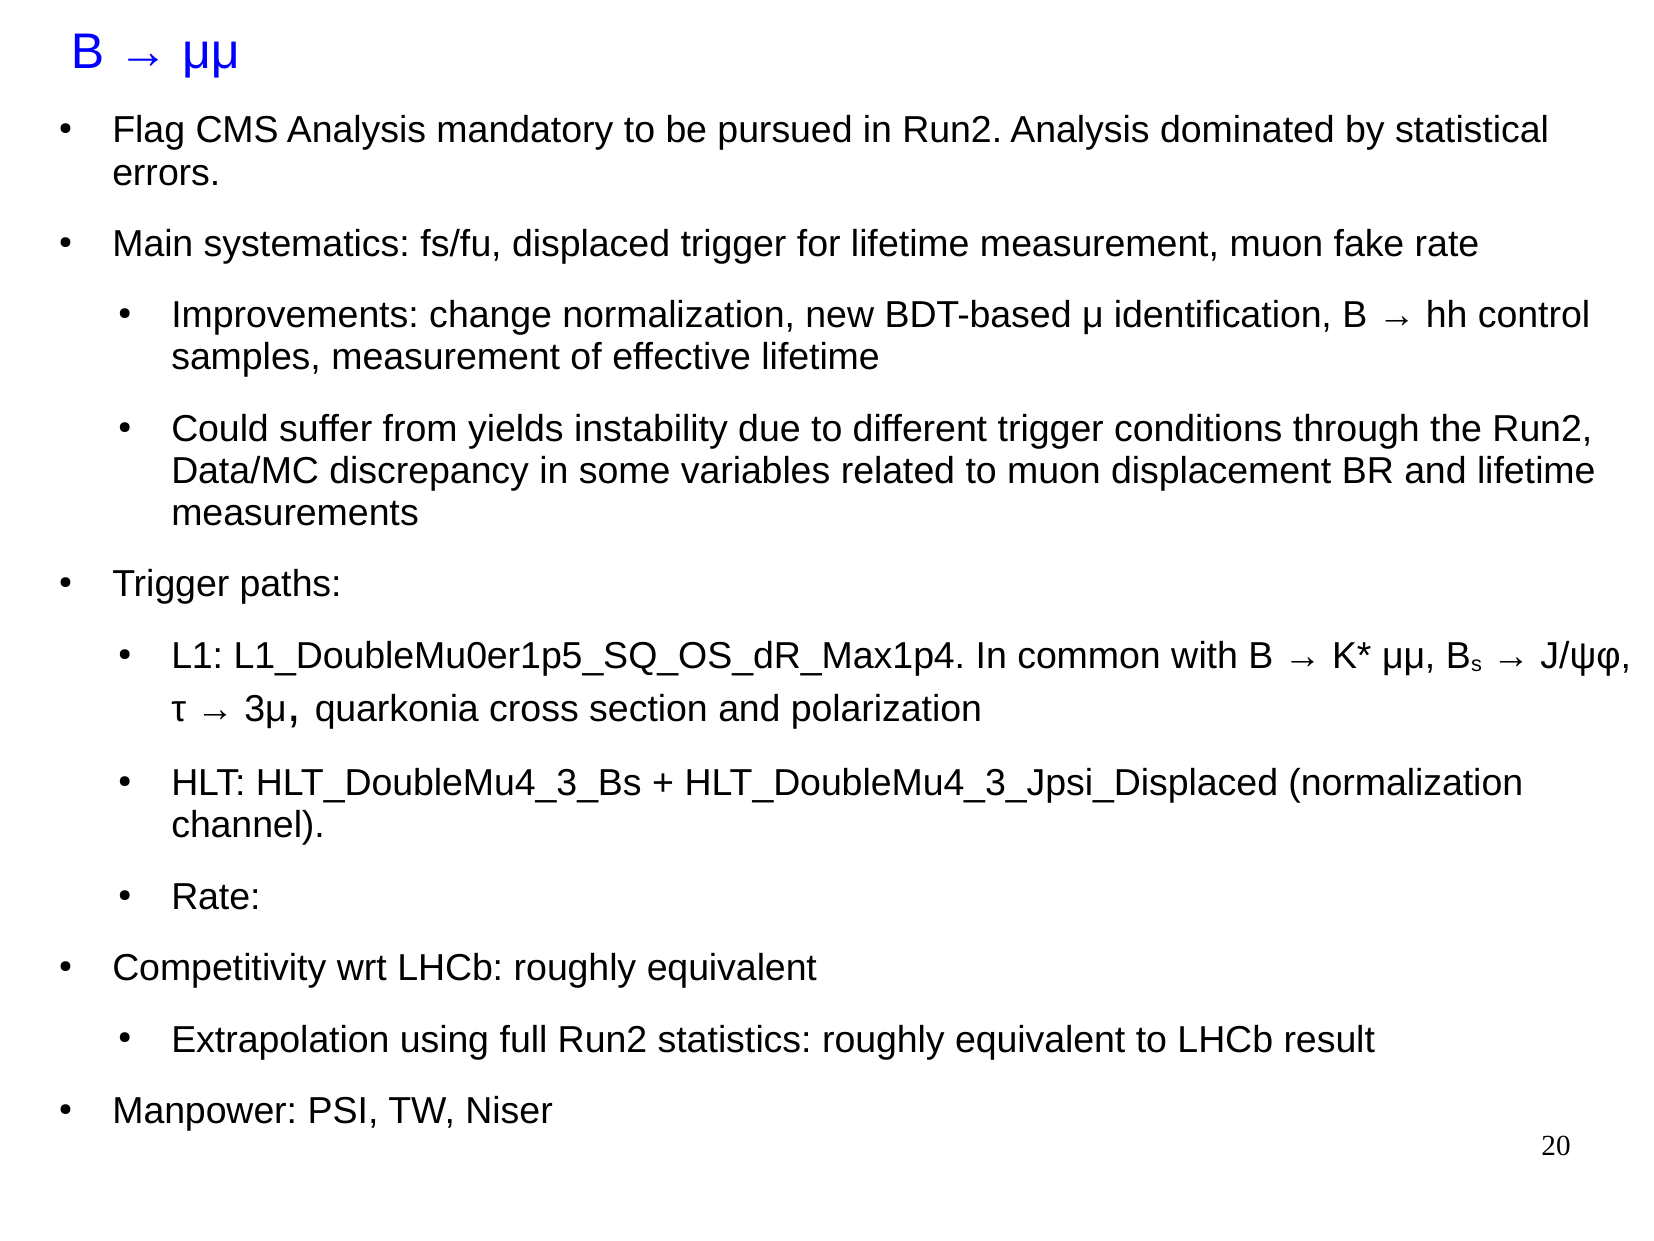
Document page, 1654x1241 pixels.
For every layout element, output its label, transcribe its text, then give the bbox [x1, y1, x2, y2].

list B → μμ Flag CMS Analysis mandatory to be pursued in Run2. Analysis dominated by statistical errors. Main systematics: fs/fu, displaced trigger for lifetime measurement, muon fake rate Improvements: change normalization, new BDT-based μ identification, B → hh control samples, measurement of effective lifetime Could suffer from yields instability due to different trigger conditions through the Run2, Data/MC discrepancy in some variables related to muon displacement BR and lifetime measurements Trigger paths: L1: L1_DoubleMu0er1p5_SQ_OS_dR_Max1p4. In common with B → K* μμ, Bs → J/ψφ, τ → 3μ, quarkonia cross section and polarization HLT: HLT_DoubleMu4_3_Bs + HLT_DoubleMu4_3_Jpsi_Displaced (normalization channel). Rate: Competitivity wrt LHCb: roughly equivalent Extrapolation using full Run2 statistics: roughly equivalent to LHCb result Manpower: PSI, TW, Niser [0, 23, 1642, 1241]
